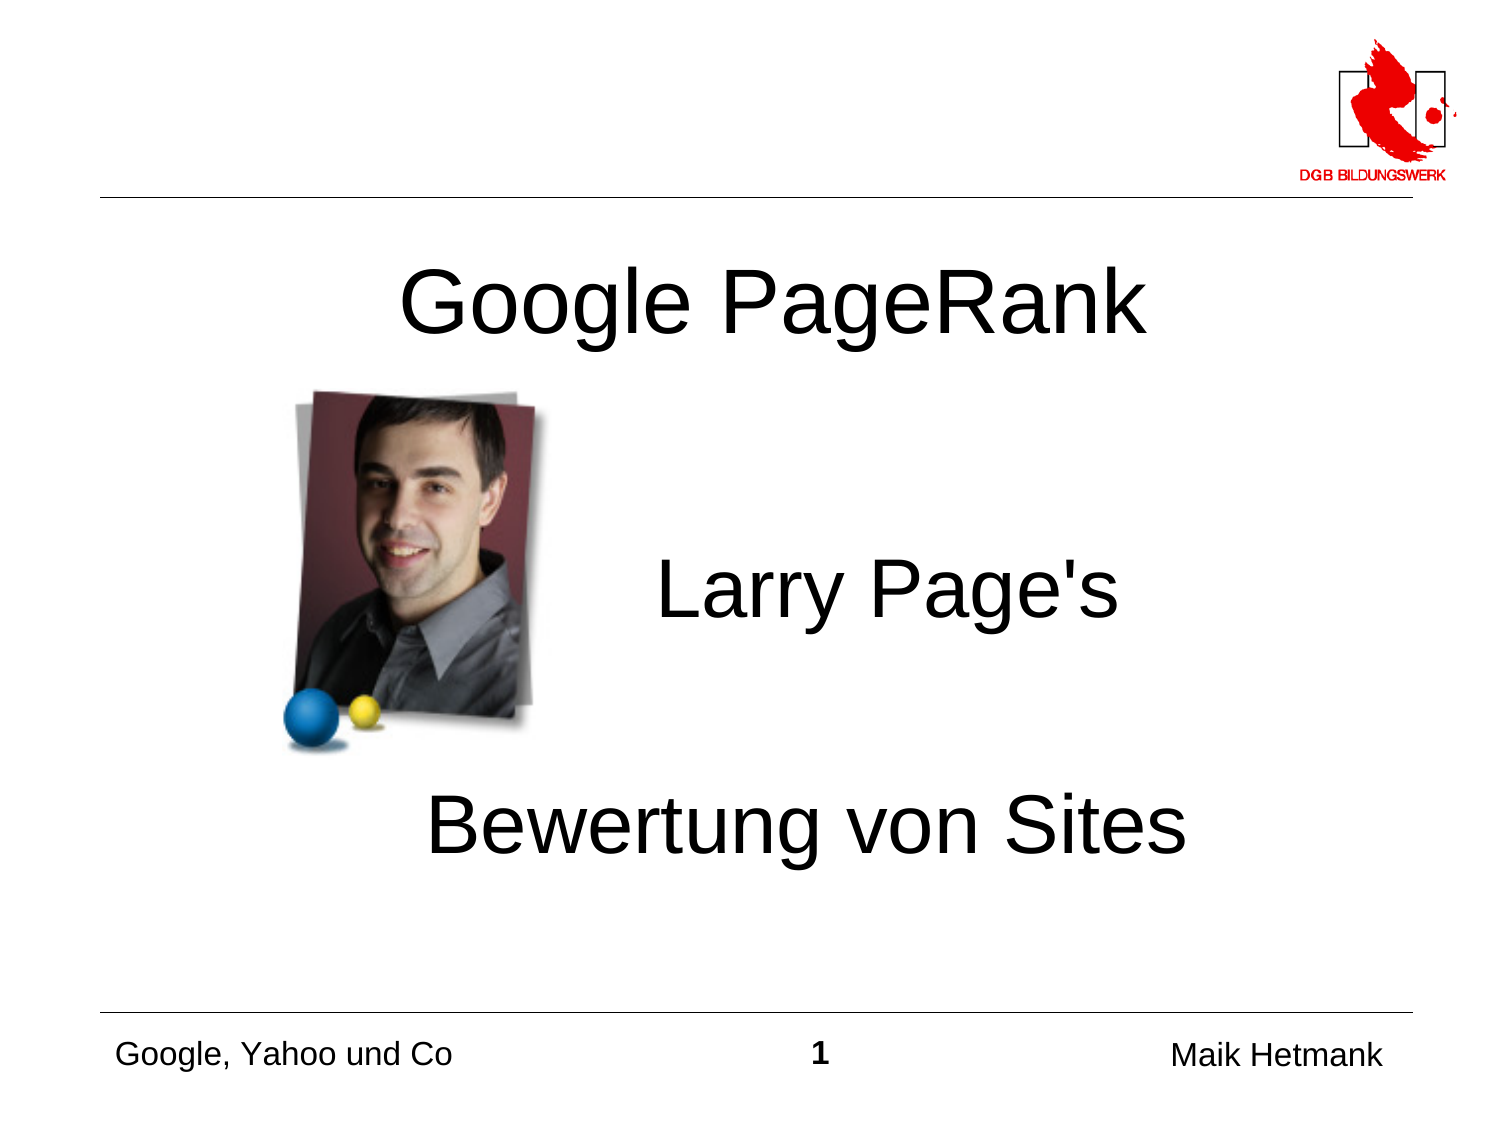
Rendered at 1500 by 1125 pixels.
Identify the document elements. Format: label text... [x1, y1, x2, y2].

list Google PageRank [327, 242, 1268, 361]
text_box Bewertung von Sites [425, 772, 1246, 866]
picture [1299, 37, 1457, 181]
text_box Larry Page's [655, 535, 1169, 629]
picture [282, 388, 563, 760]
